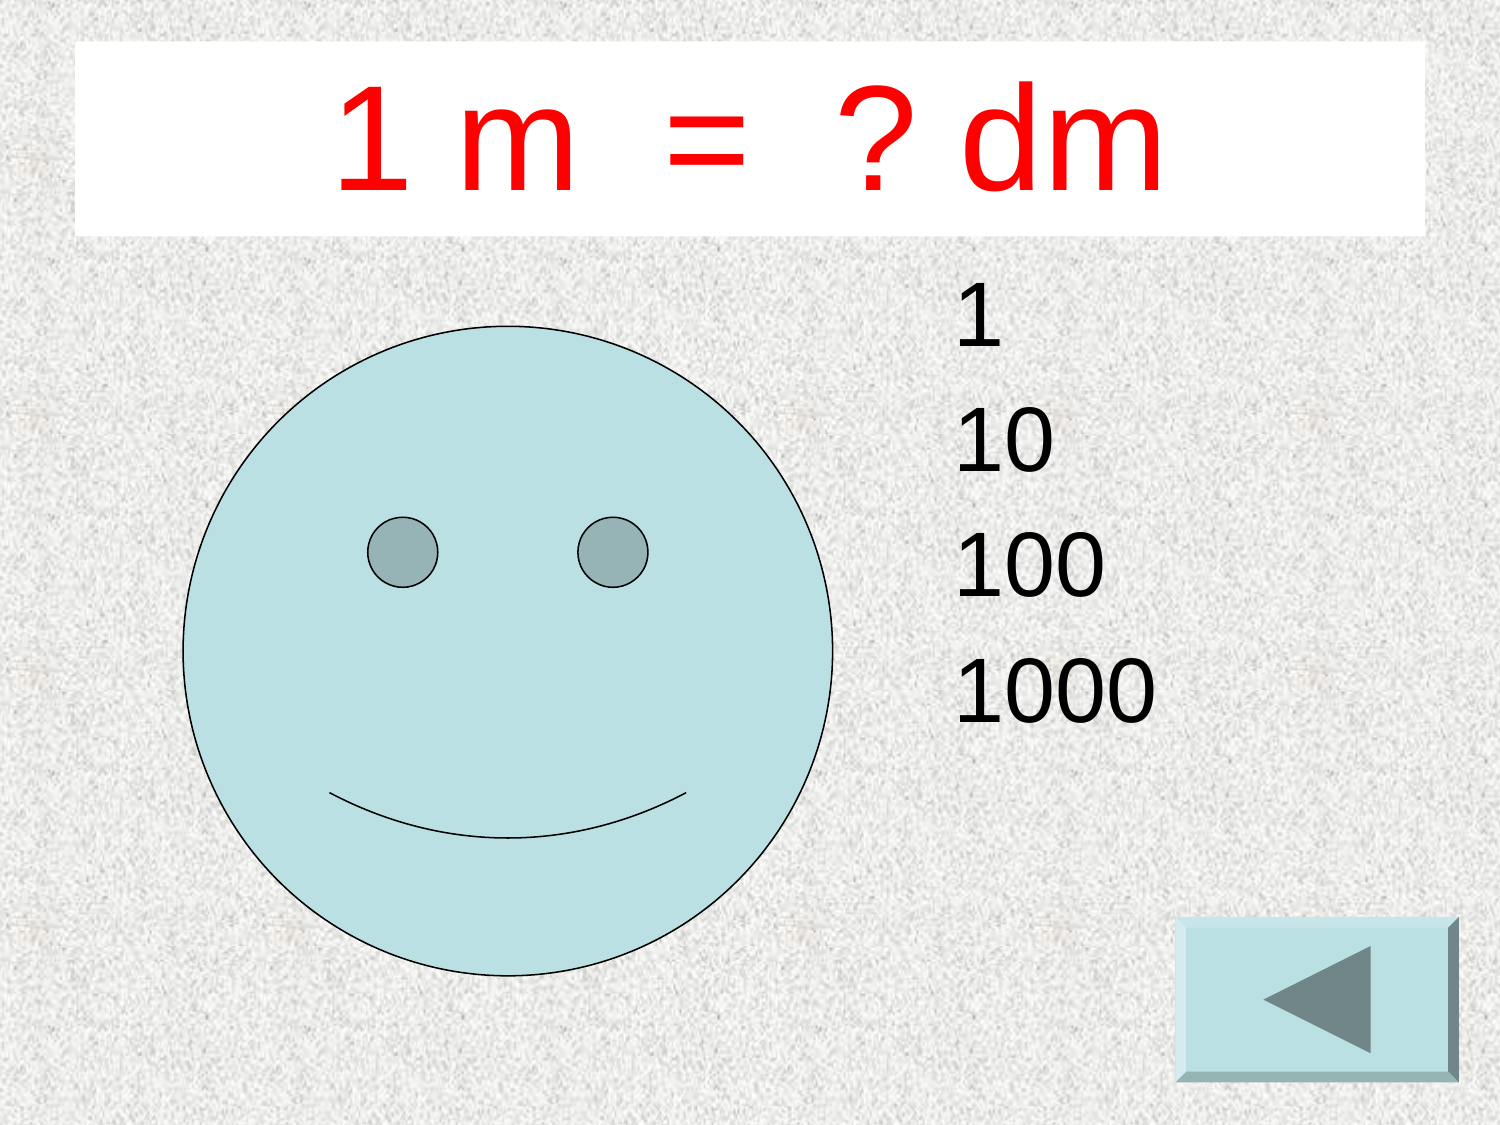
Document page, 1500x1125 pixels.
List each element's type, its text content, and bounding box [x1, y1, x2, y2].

picture [0, 0, 1500, 1125]
text_box [183, 326, 833, 976]
title 1 m = ? dm [75, 41, 1426, 237]
text_box [1176, 916, 1459, 1083]
list 1 10 100 1000 [938, 255, 1235, 998]
